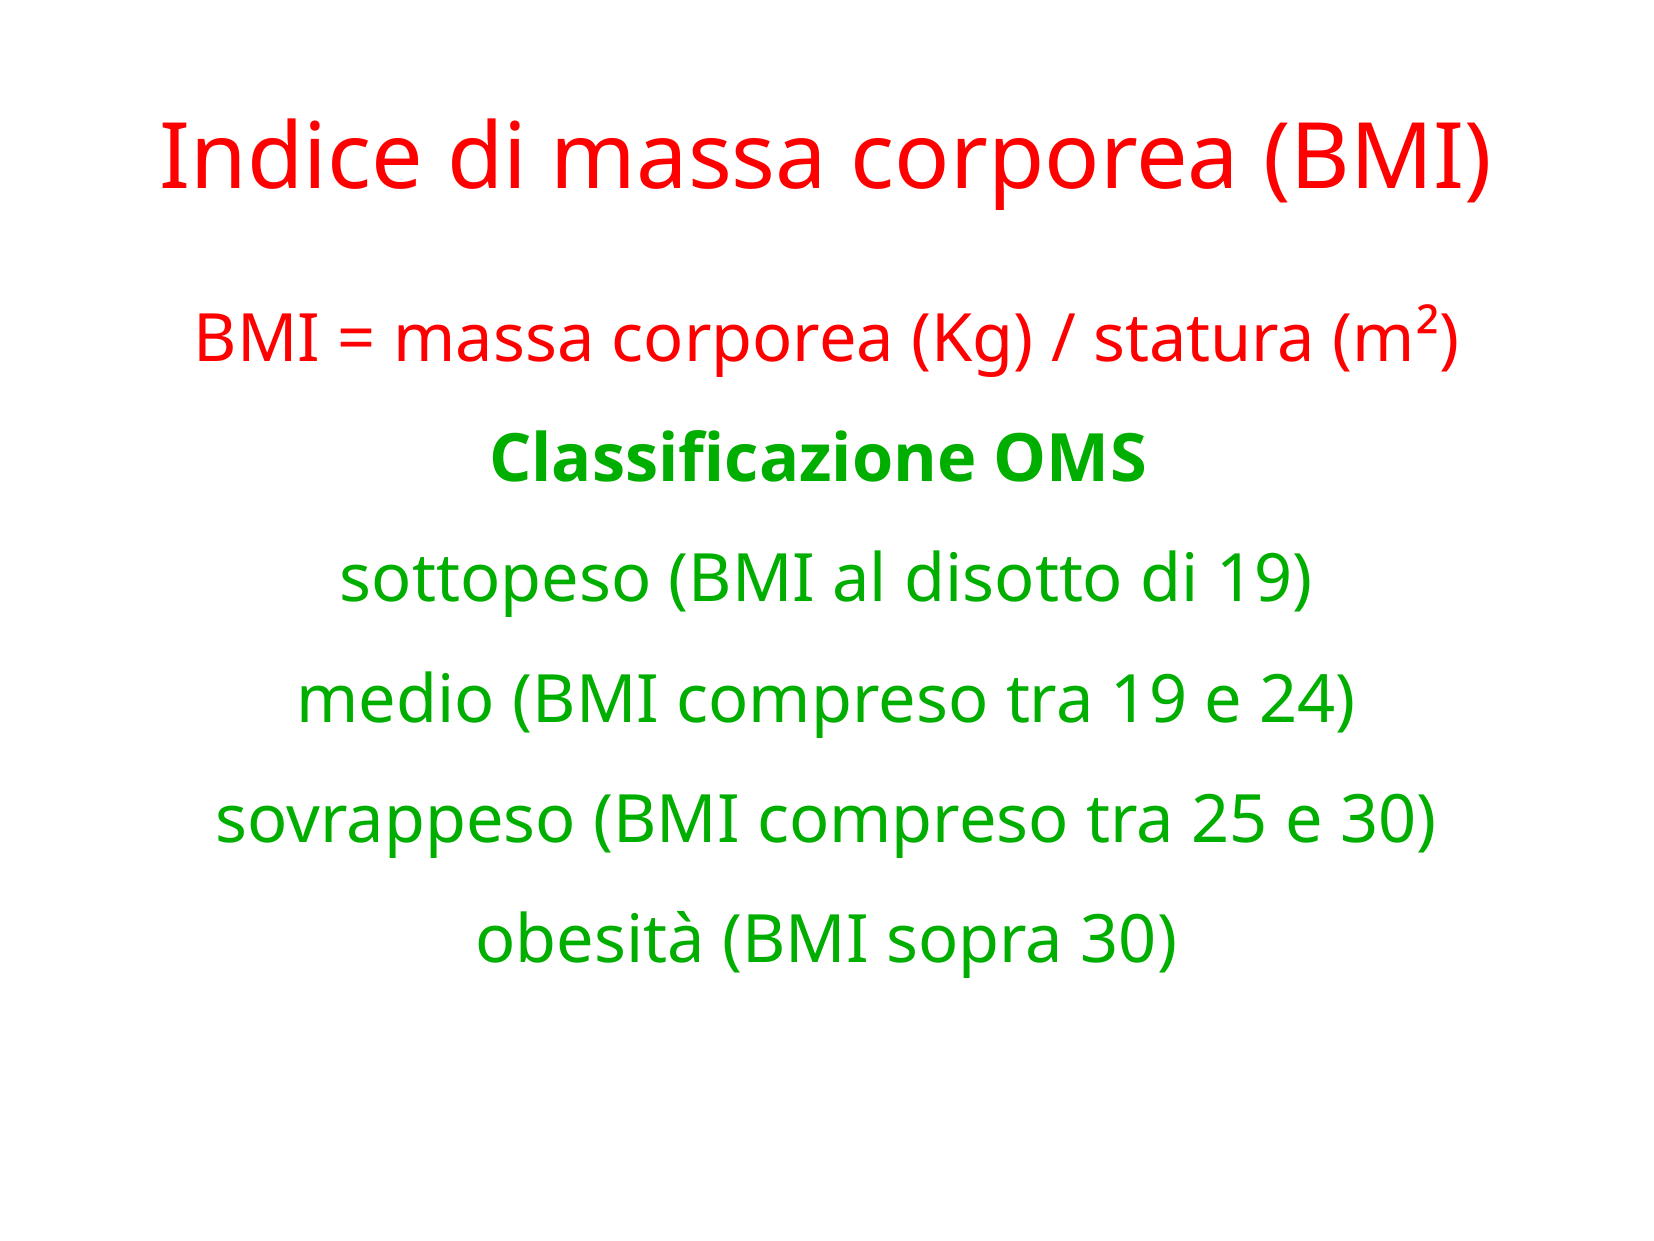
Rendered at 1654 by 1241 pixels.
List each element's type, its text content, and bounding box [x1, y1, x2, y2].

list BMI = massa corporea (Kg) / statura (m²) Classificazione OMS sottopeso (BMI al disotto di 19) medio (BMI compreso tra 19 e 24) sovrappeso (BMI compreso tra 25 e 30) obesità (BMI sopra 30) [82, 290, 1571, 1109]
title Indice di massa corporea (BMI) [82, 49, 1571, 257]
